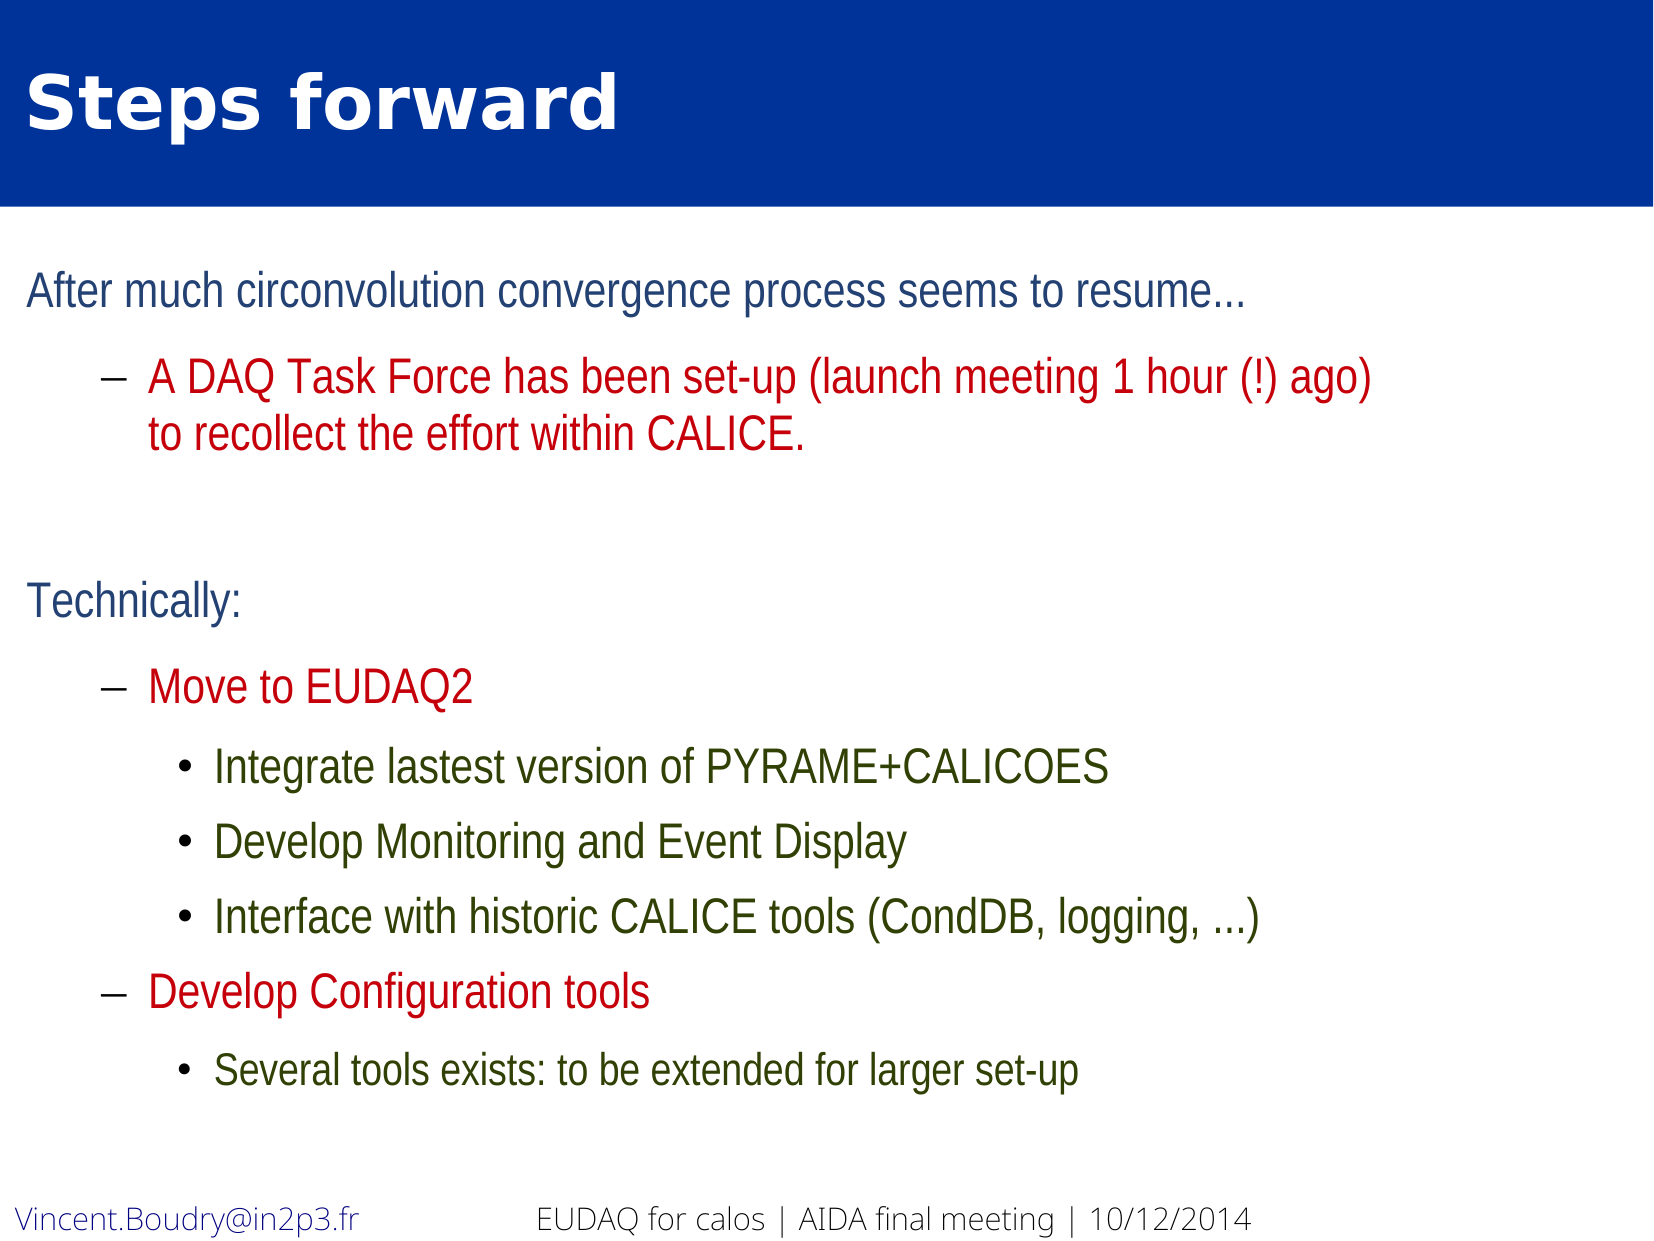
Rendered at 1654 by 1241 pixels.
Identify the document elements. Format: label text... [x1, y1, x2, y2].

title Steps forward [24, 17, 1635, 191]
list After much circonvolution convergence process seems to resume... A DAQ Task Force has been set-up (launch meeting 1 hour (!) ago) to recollect the effort within CALICE. Technically: Move to EUDAQ2 Integrate lastest version of PYRAME+CALICOES Develop Monitoring and Event Display Interface with historic CALICE tools (CondDB, logging, ...) Develop Configuration tools Several tools exists: to be extended for larger set-up [26, 260, 1631, 1172]
